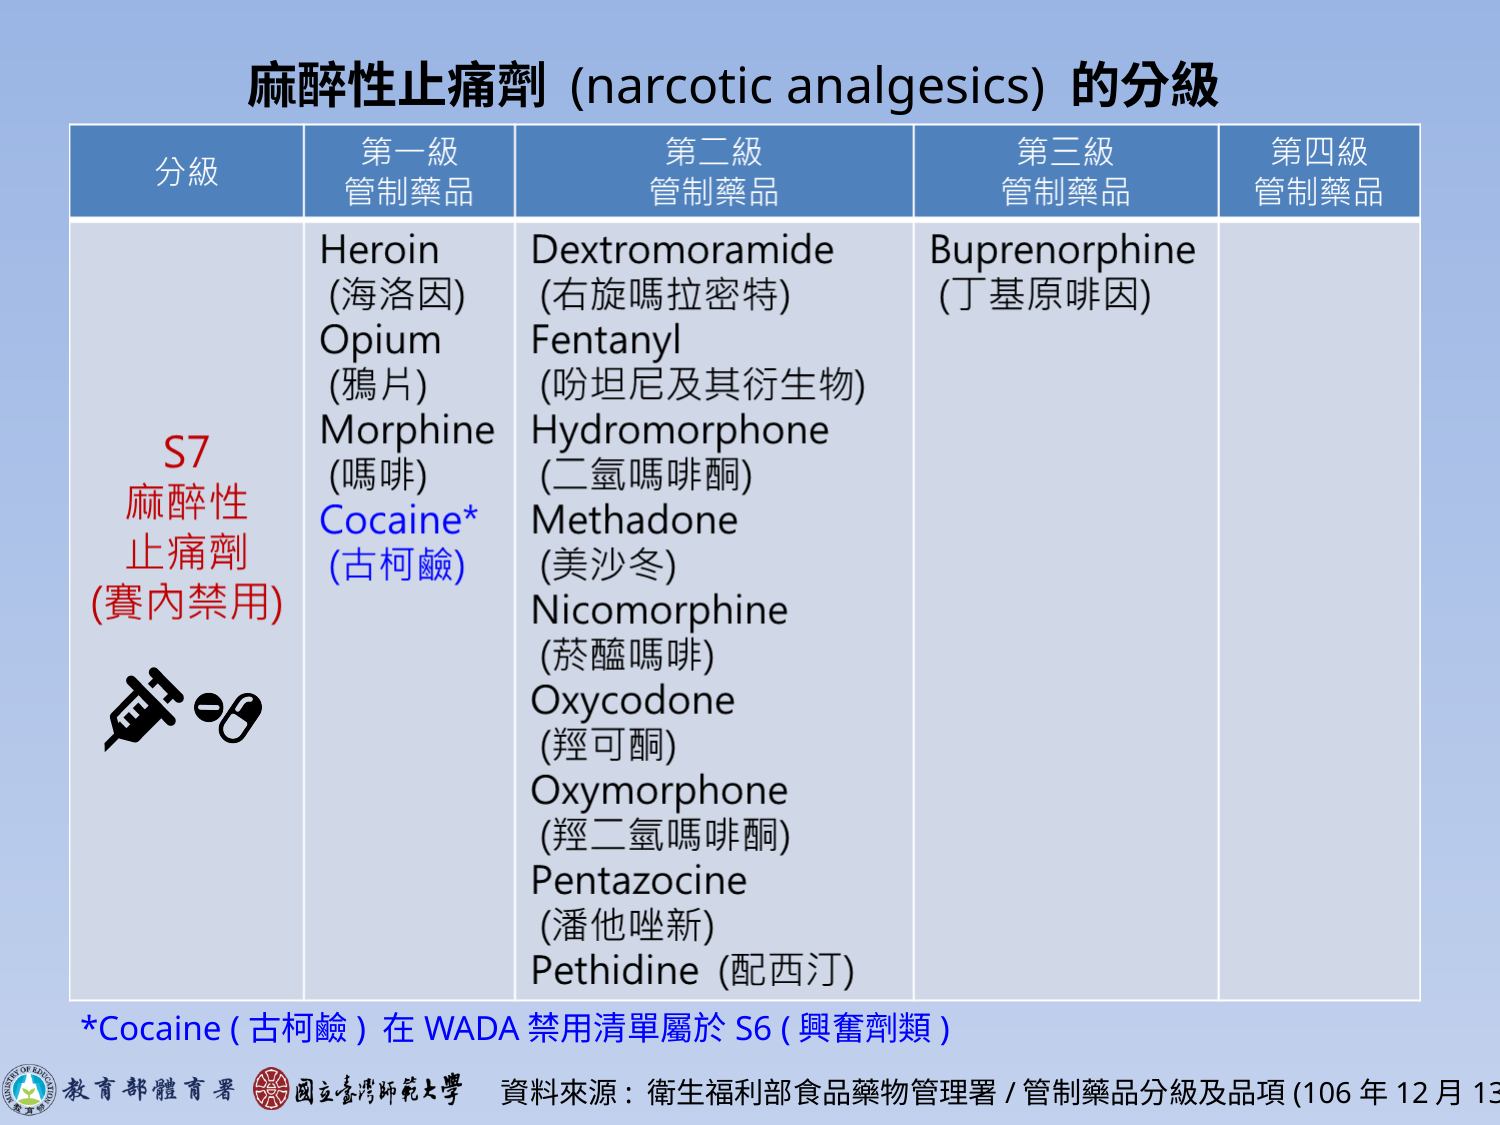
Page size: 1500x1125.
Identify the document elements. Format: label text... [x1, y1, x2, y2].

picture [69, 121, 1421, 1016]
text_box 資料來源: 衛生福利部食品藥物管理署/管制藥品分級及品項(106年12月13日) [486, 1067, 1500, 1117]
title 麻醉性止痛劑 (narcotic analgesics) 的分級 [64, 30, 1415, 138]
text_box *Cocaine (古柯鹼) 在WADA禁用清單屬於S6 (興奮劑類) [64, 999, 921, 1056]
